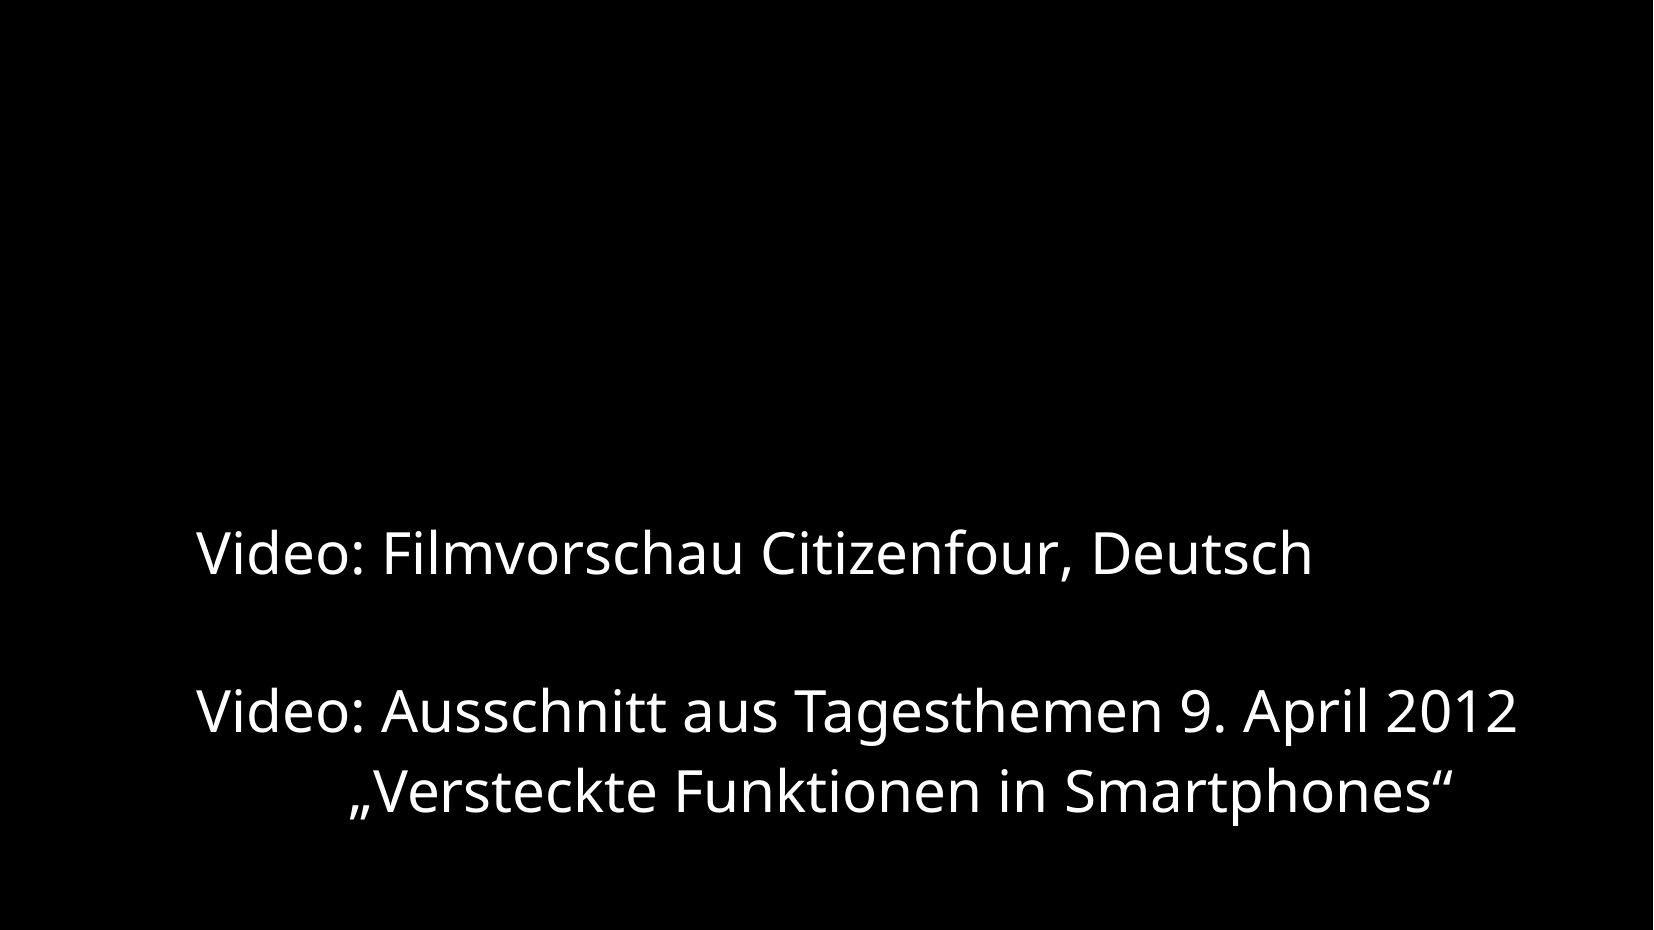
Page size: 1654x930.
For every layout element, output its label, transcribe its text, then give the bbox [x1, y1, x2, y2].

text_box Video: Filmvorschau Citizenfour, Deutsch Video: Ausschnitt aus Tagesthemen 9. April 2012 „Versteckte Funktionen in Smartphones“ [181, 504, 1512, 827]
